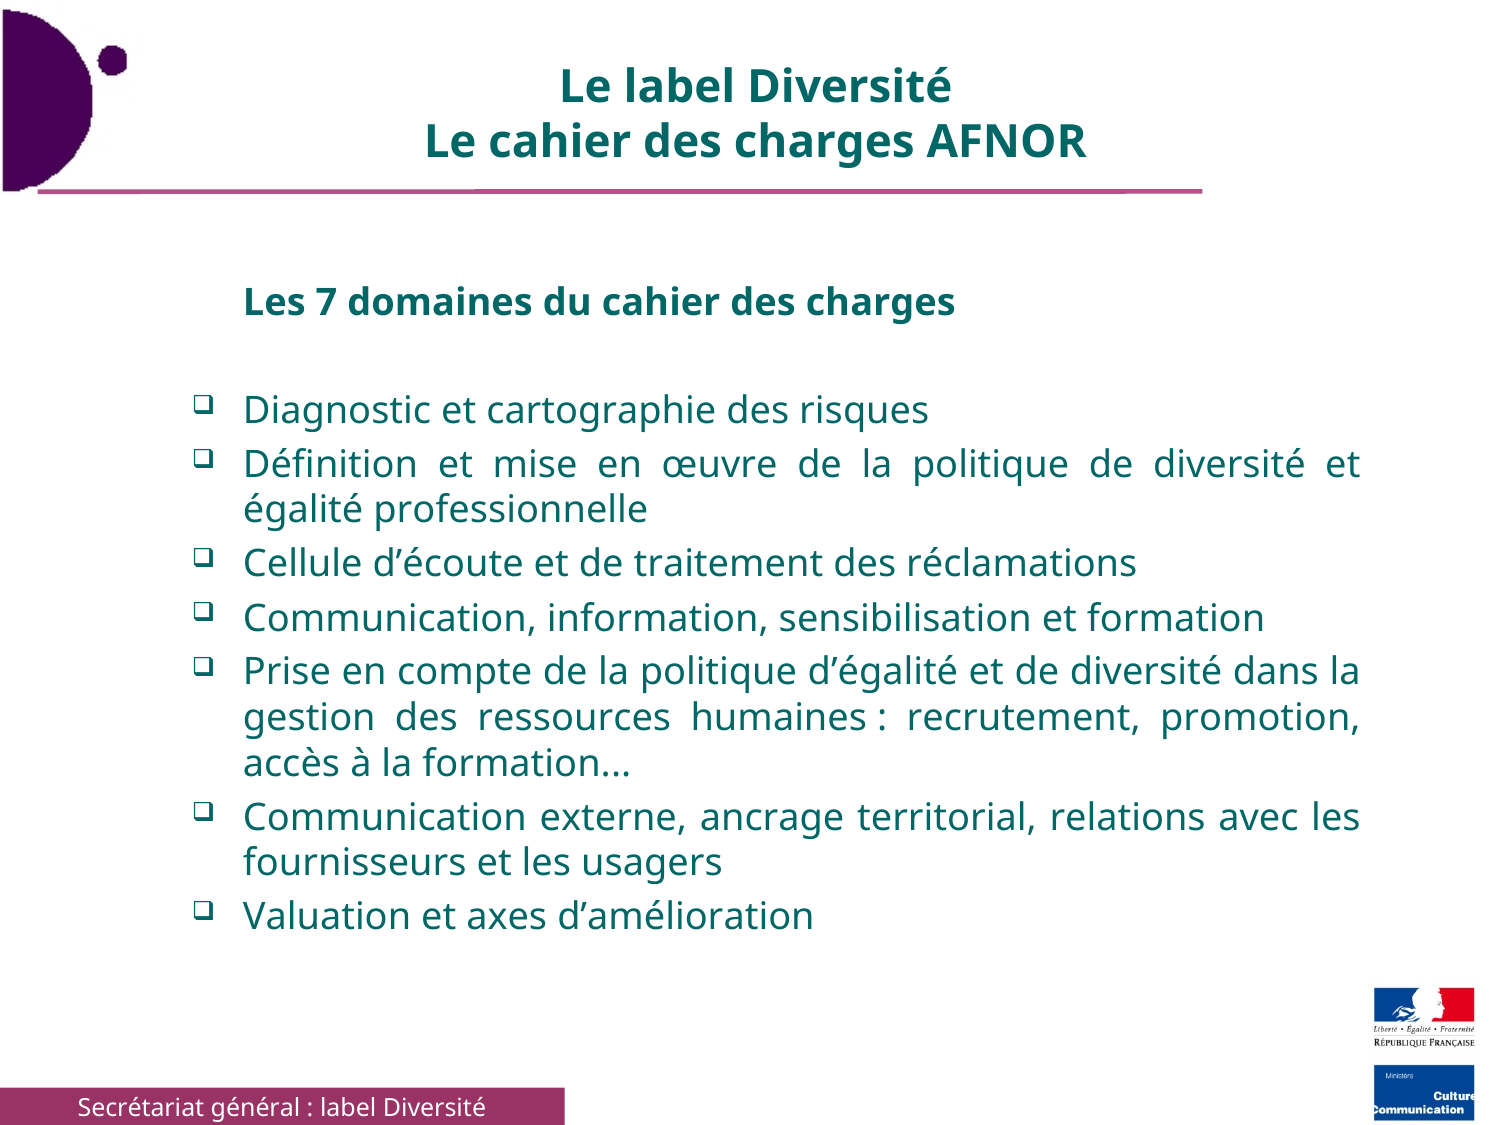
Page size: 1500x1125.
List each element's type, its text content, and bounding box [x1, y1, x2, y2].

list Les 7 domaines du cahier des charges Diagnostic et cartographie des risques Définition et mise en œuvre de la politique de diversité et égalité professionnelle Cellule d’écoute et de traitement des réclamations Communication, information, sensibilisation et formation Prise en compte de la politique d’égalité et de diversité dans la gestion des ressources humaines : recrutement, promotion, accès à la formation... Communication externe, ancrage territorial, relations avec les fournisseurs et les usagers Valuation et axes d’amélioration [177, 269, 1377, 945]
picture [0, 0, 149, 204]
text_box Le label Diversité Le cahier des charges AFNOR [118, 41, 1394, 179]
picture [1370, 979, 1477, 1125]
